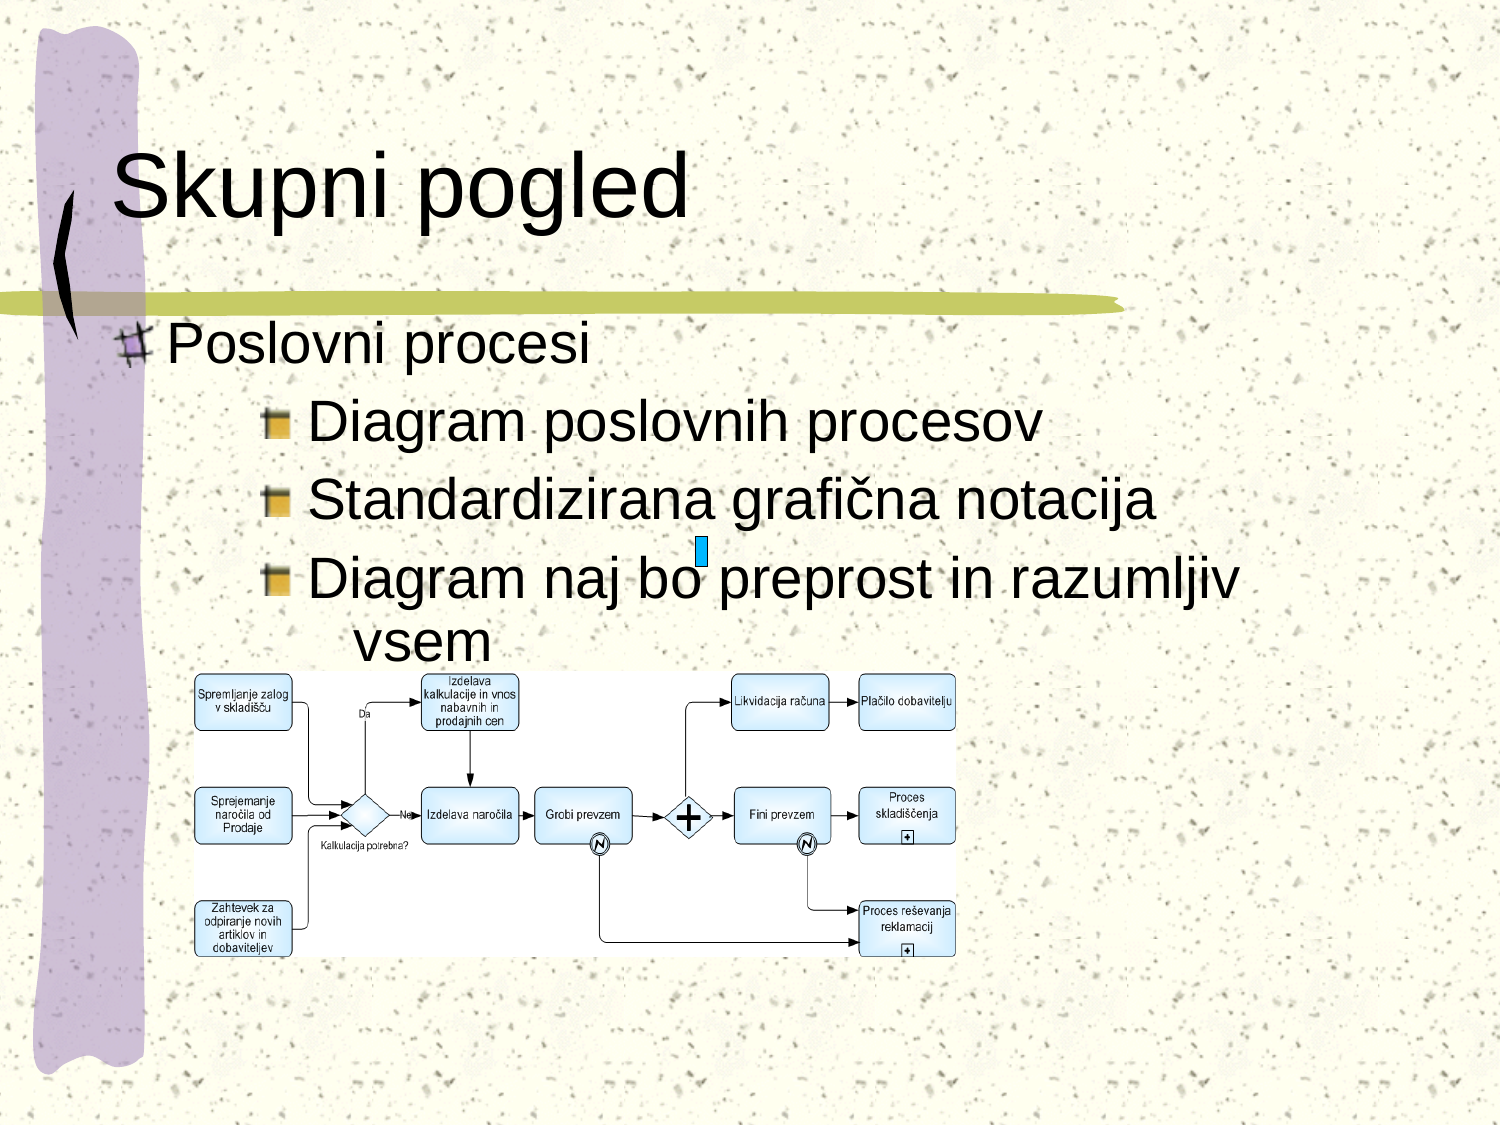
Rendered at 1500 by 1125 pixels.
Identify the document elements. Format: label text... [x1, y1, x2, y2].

picture [0, 0, 1500, 1125]
list Poslovni procesi Diagram poslovnih procesov Standardizirana grafična notacija Diagram naj bo preprost in razumljiv vsem [110, 312, 1392, 1022]
picture [194, 671, 956, 957]
title Skupni pogled [110, 93, 1392, 282]
